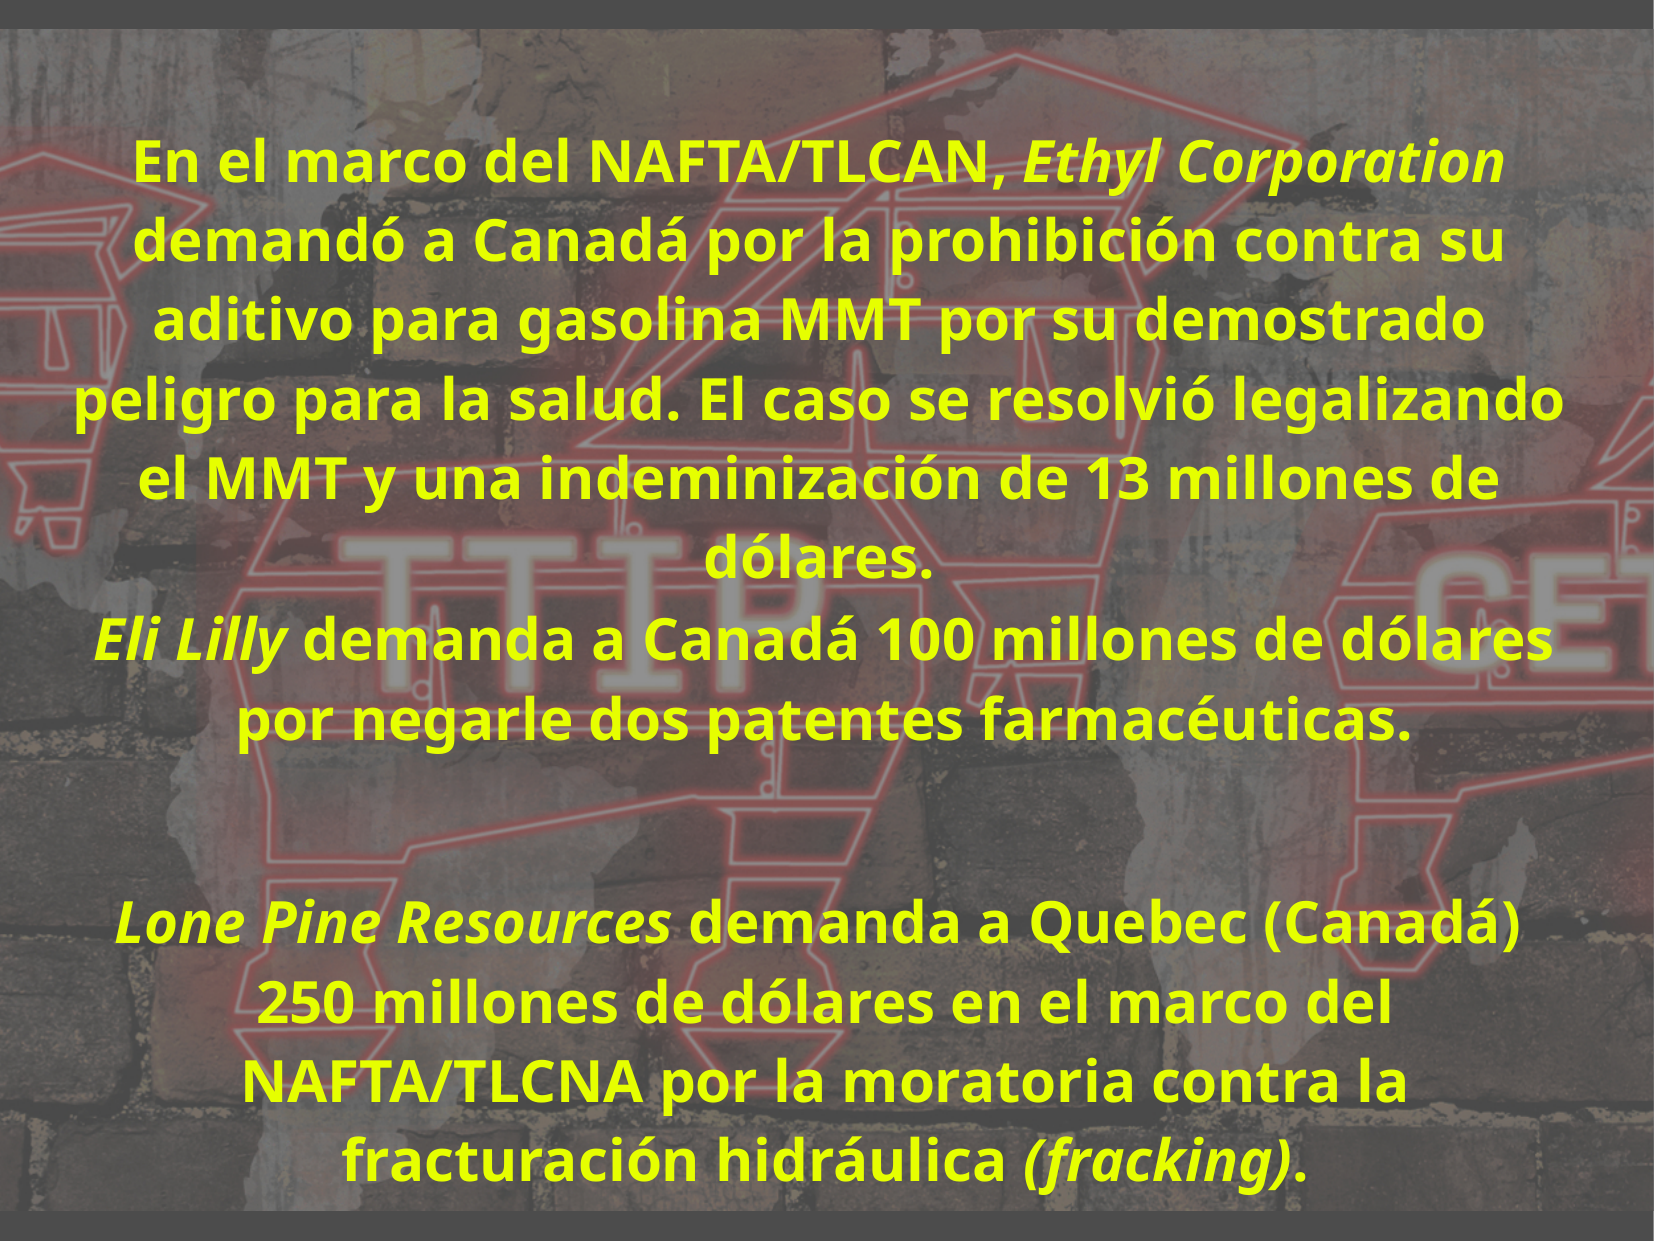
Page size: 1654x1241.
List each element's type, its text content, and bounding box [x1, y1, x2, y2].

list Eli Lilly demanda a Canadá 100 millones de dólares por negarle dos patentes farmacéuticas. [65, 598, 1584, 742]
list Lone Pine Resources demanda a Quebec (Canadá) 250 millones de dólares en el marco del NAFTA/TLCNA por la moratoria contra la fracturación hidráulica (fracking). [61, 881, 1589, 1096]
picture [0, 29, 1654, 1211]
list En el marco del NAFTA/TLCAN, Ethyl Corporation demandó a Canadá por la prohibición contra su aditivo para gasolina MMT por su demostrado peligro para la salud. El caso se resolvió legalizando el MMT y una indeminización de 13 millones de dólares. [55, 120, 1584, 476]
